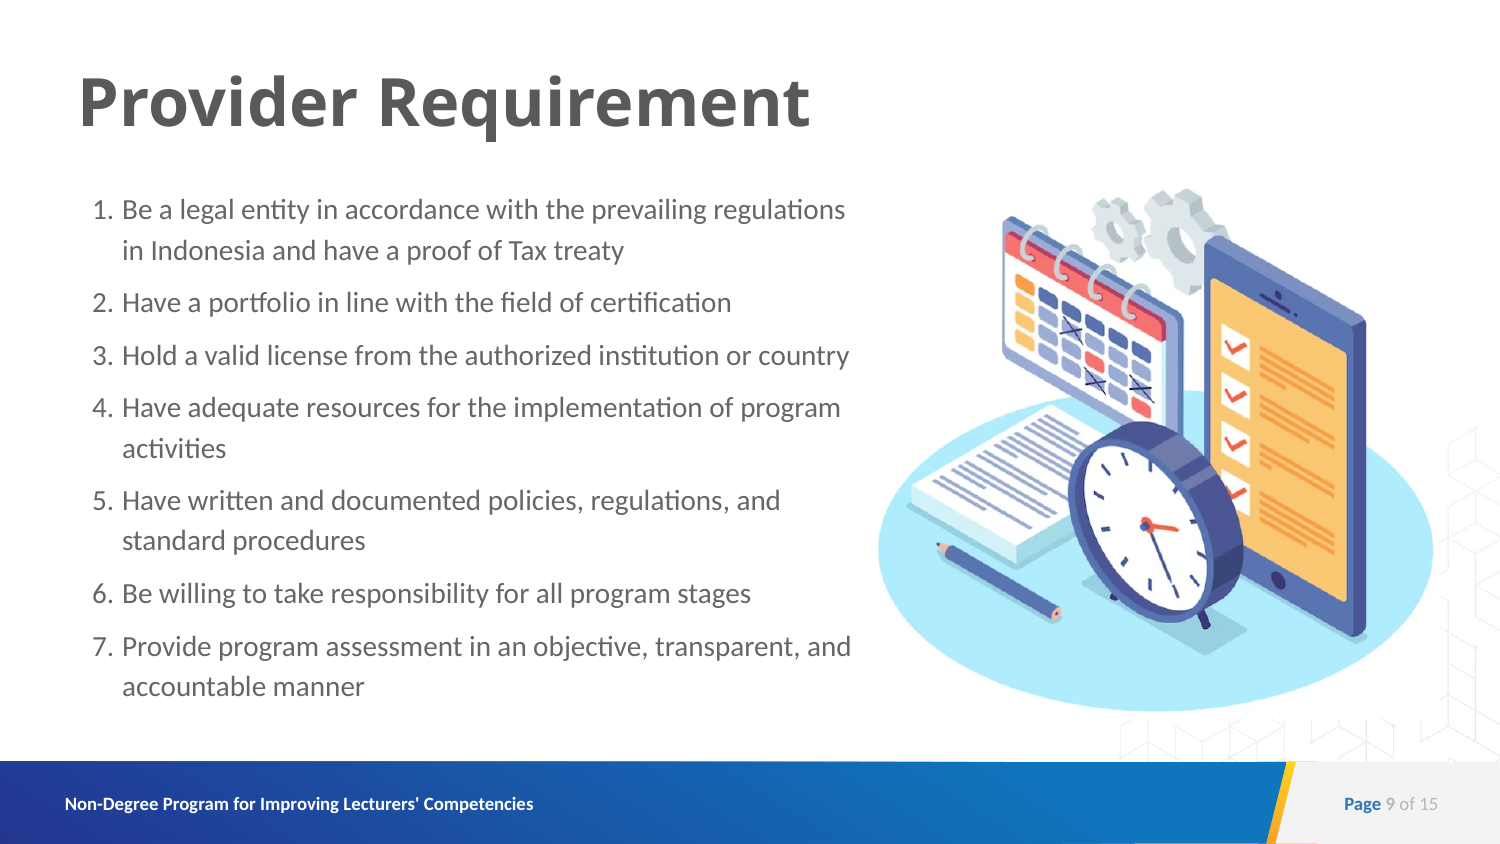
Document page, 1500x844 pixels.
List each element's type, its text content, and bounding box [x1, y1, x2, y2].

text_box Be a legal entity in accordance with the prevailing regulations in Indonesia and have a proof of Tax treaty Have a portfolio in line with the field of certification Hold a valid license from the authorized institution or country Have adequate resources for the implementation of program activities Have written and documented policies, regulations, and standard procedures Be willing to take responsibility for all program stages Provide program assessment in an objective, transparent, and accountable manner [63, 170, 876, 718]
text_box Provider Requirement [63, 52, 1075, 148]
picture [875, 170, 1439, 719]
